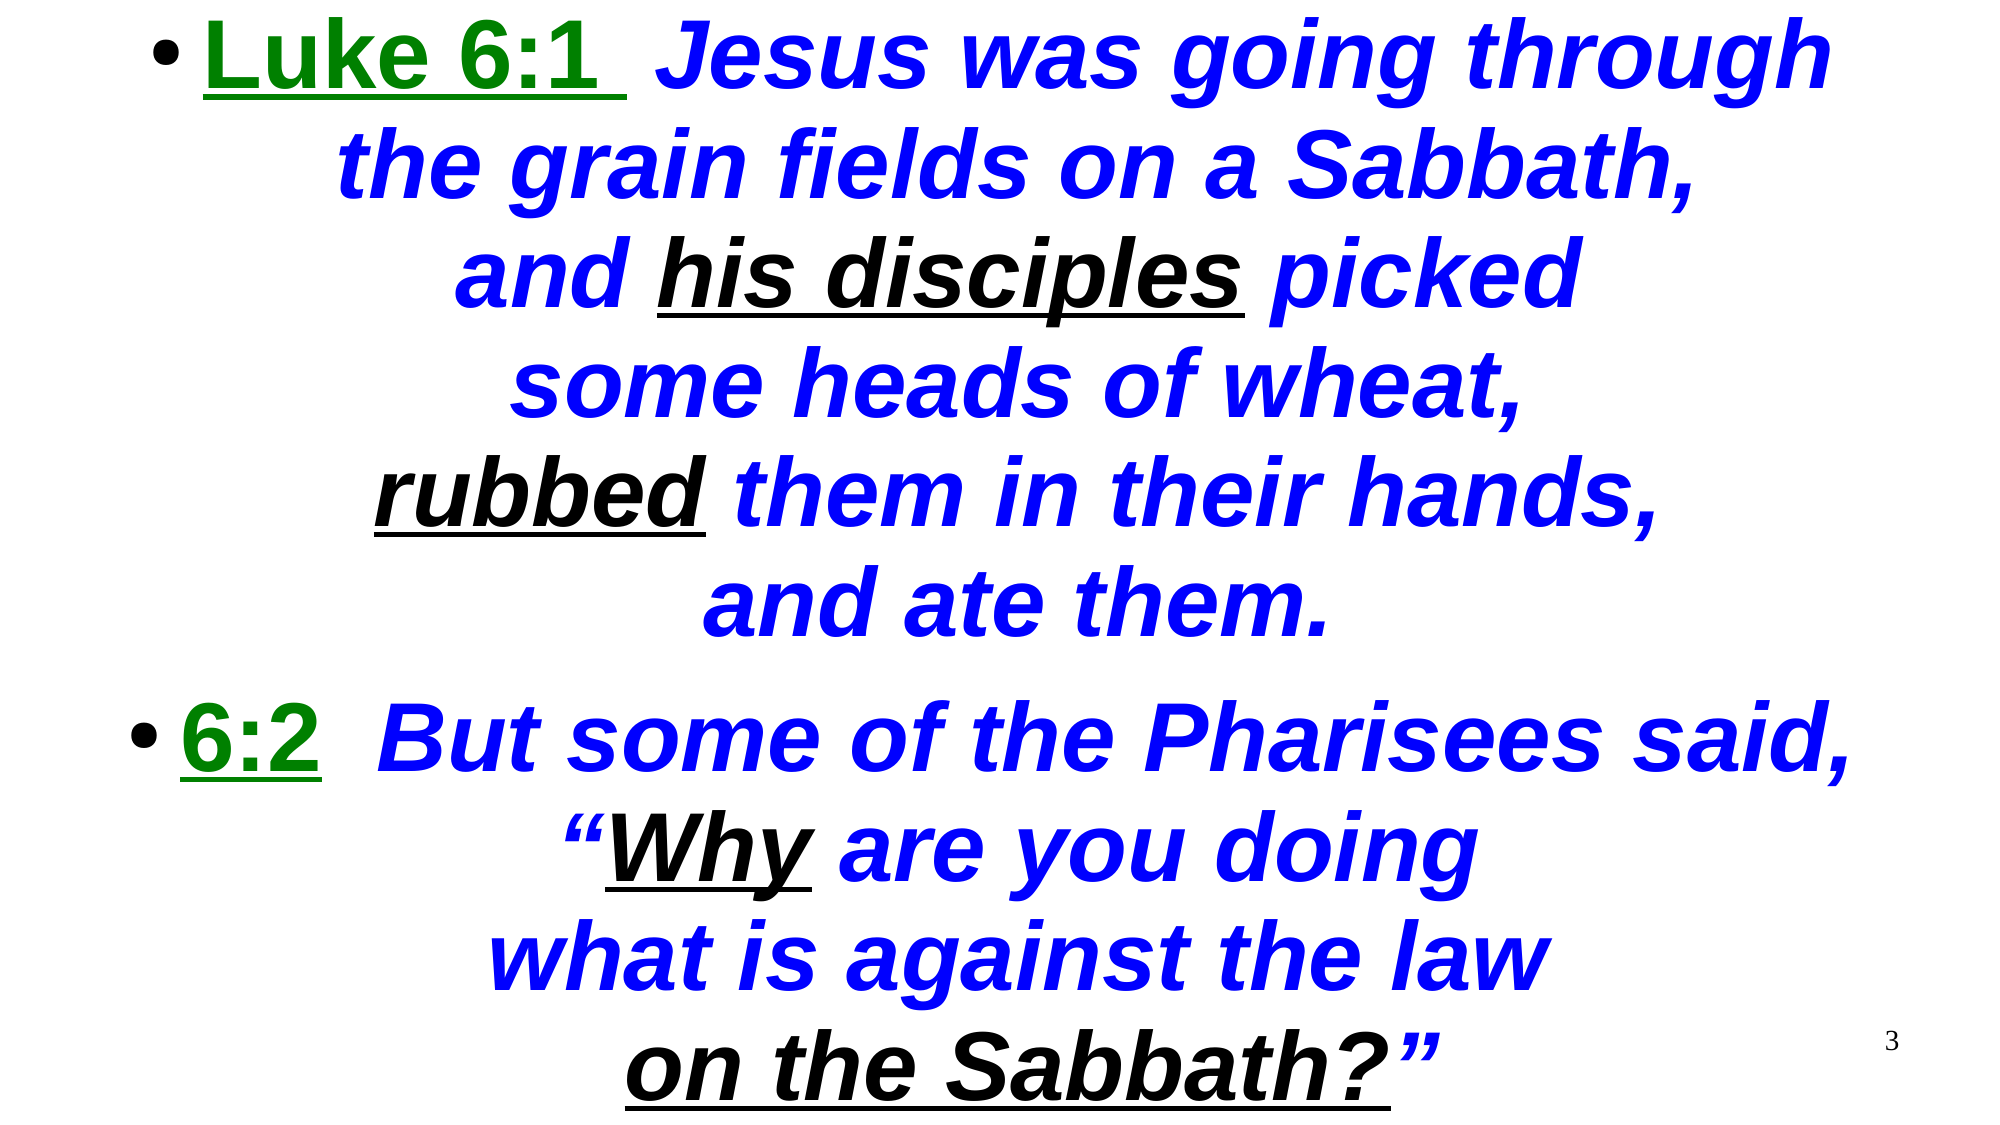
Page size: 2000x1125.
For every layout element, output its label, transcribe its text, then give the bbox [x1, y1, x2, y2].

list Luke 6:1 Jesus was going through the grain fields on a Sabbath, and his disciples picked some heads of wheat, rubbed them in their hands, and ate them. 6:2 But some of the Pharisees said, “Why are you doing what is against the law on the Sabbath?” [0, 0, 1996, 1123]
